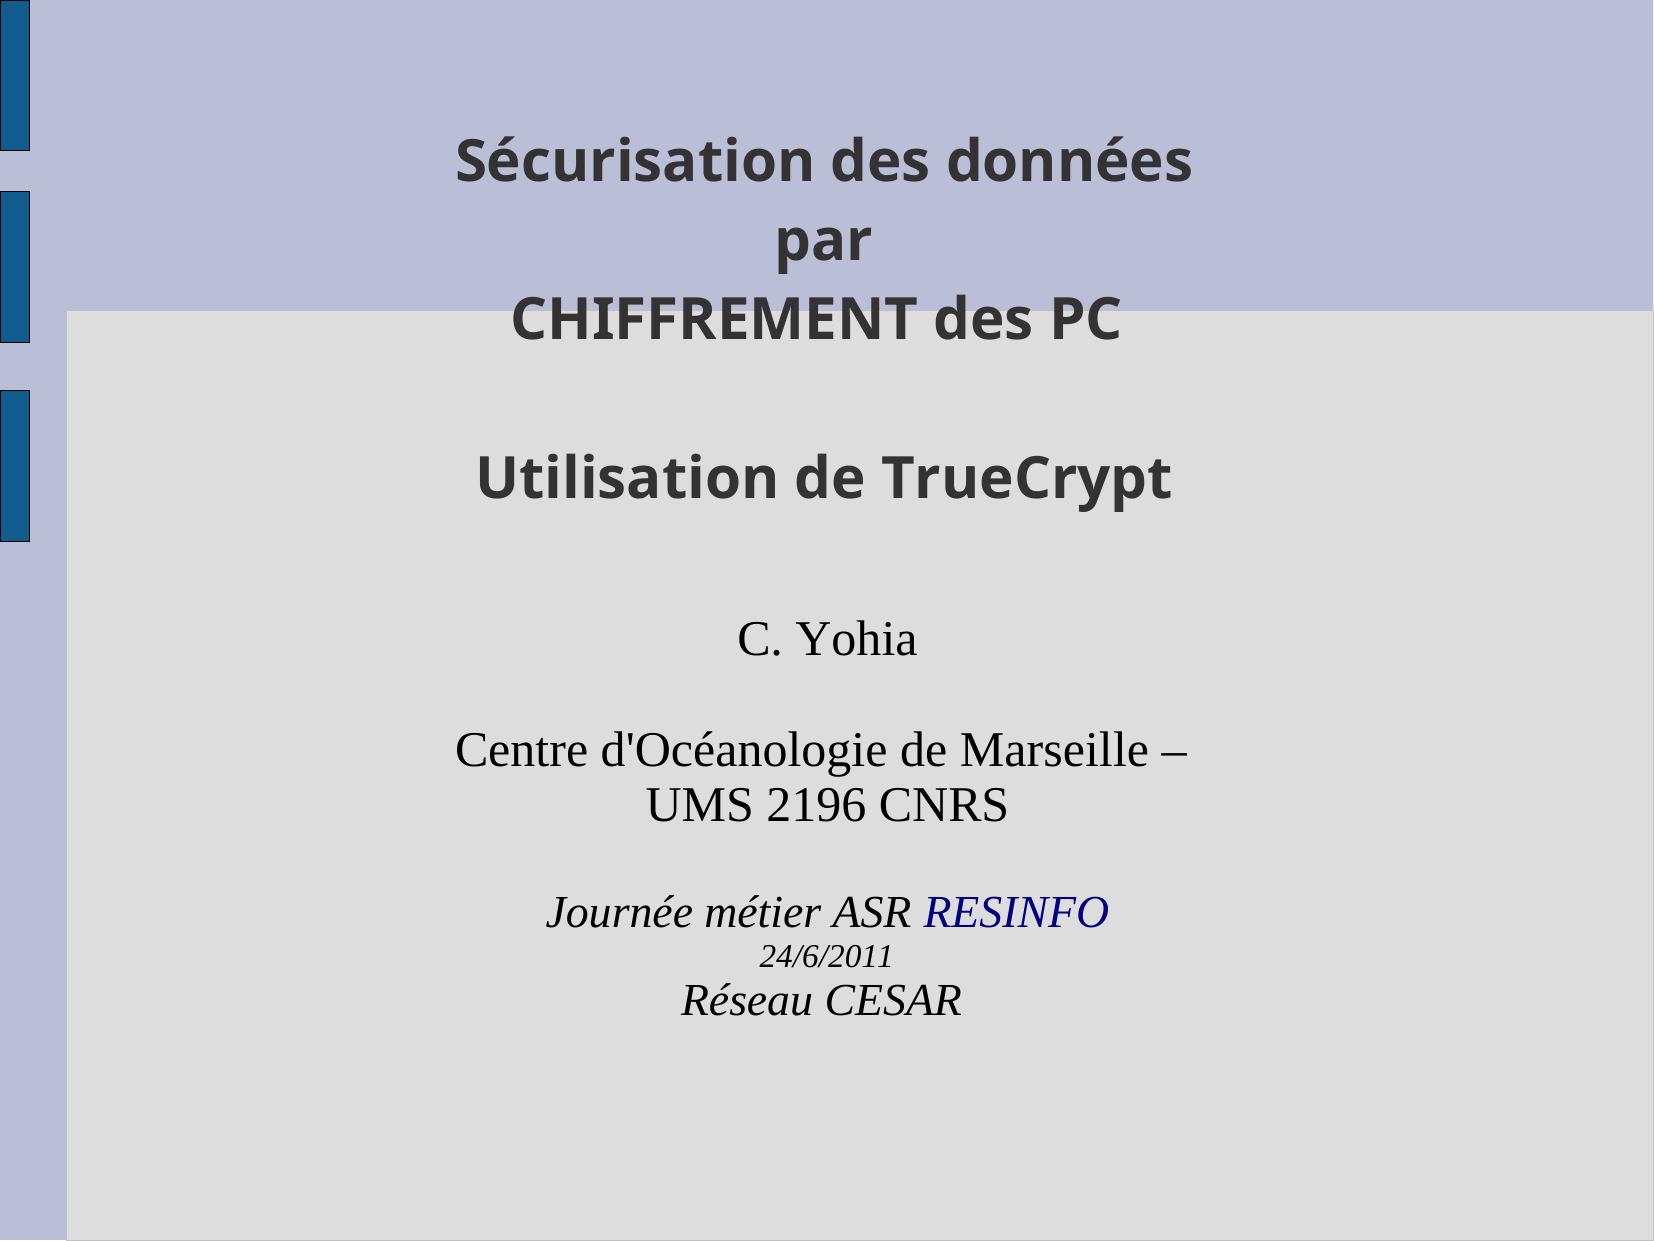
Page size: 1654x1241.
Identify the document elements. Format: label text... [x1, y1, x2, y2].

subtitle C. Yohia Centre d'Océanologie de Marseille – UMS 2196 CNRS Journée métier ASR RESINFO 24/6/2011 Réseau CESAR [121, 344, 1534, 1127]
title Sécurisation des données par CHIFFREMENT des PC Utilisation de TrueCrypt [118, 148, 1531, 487]
